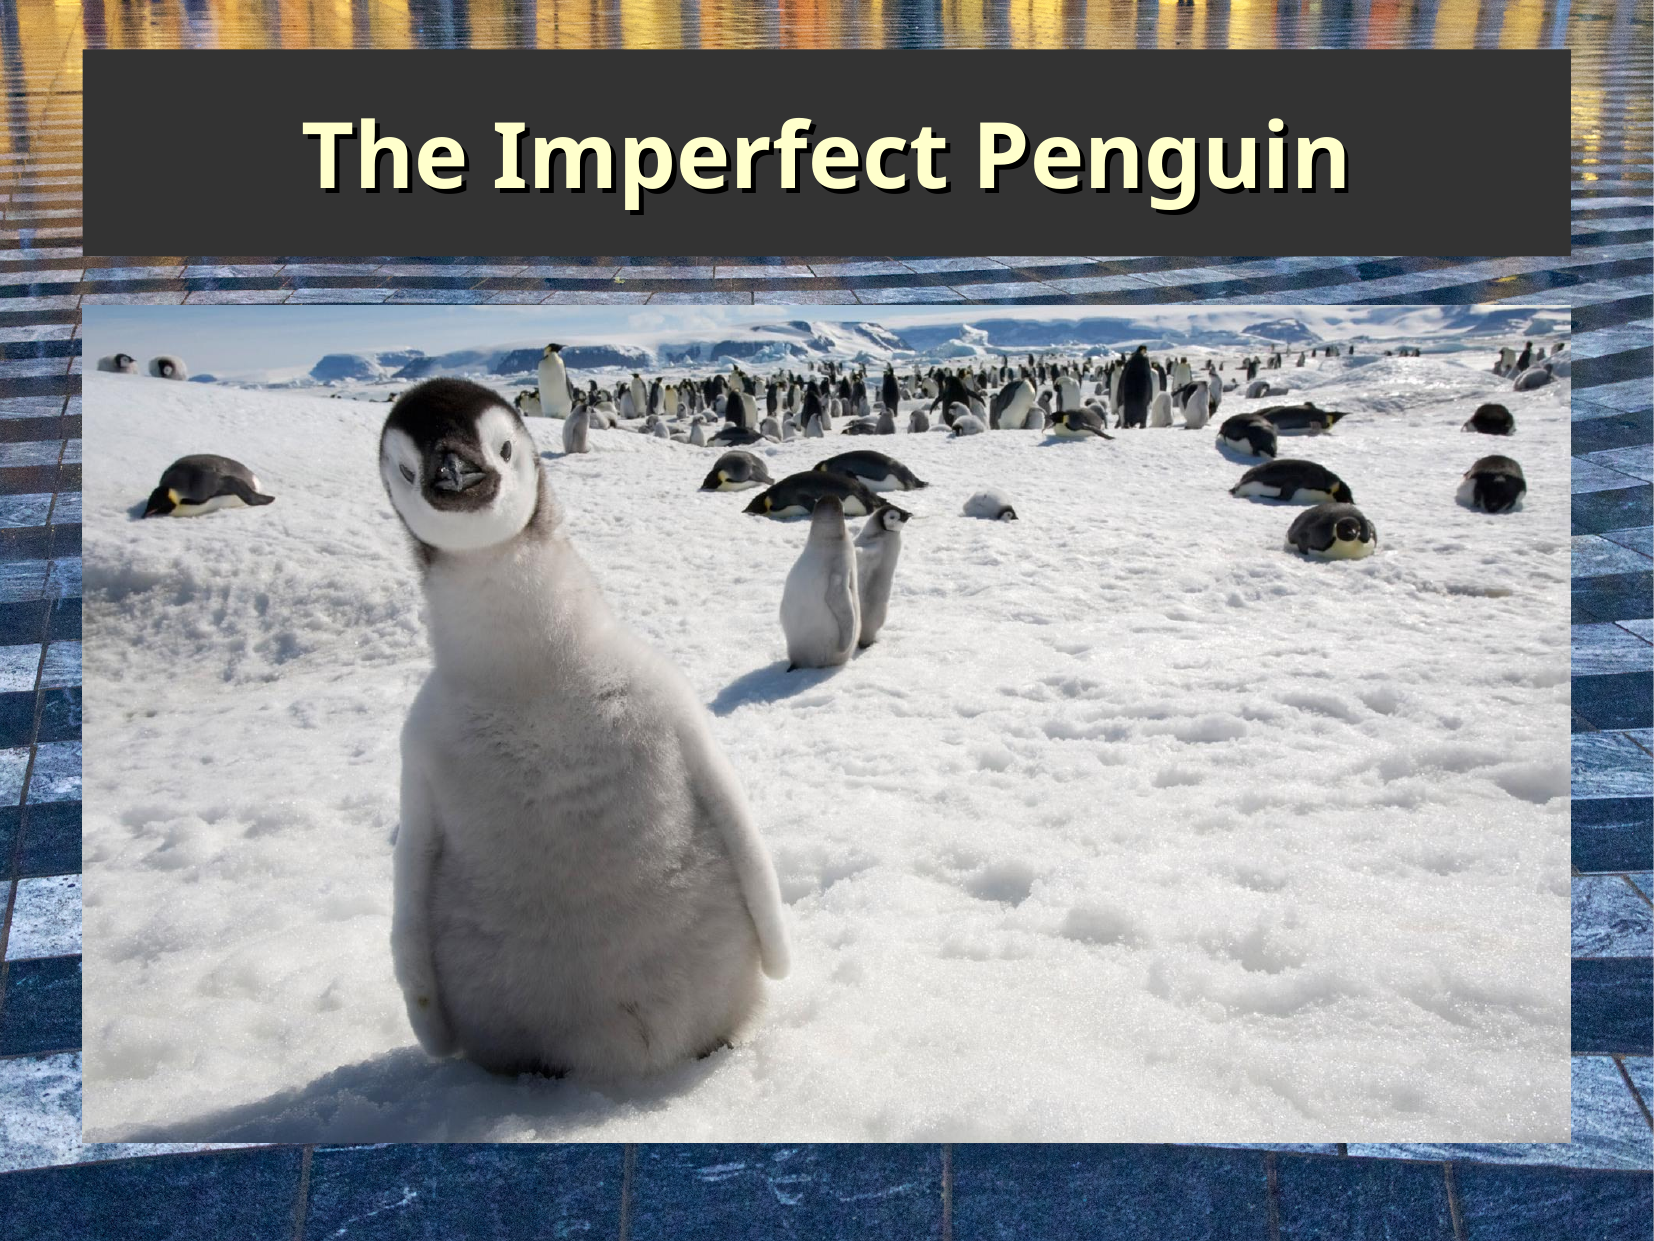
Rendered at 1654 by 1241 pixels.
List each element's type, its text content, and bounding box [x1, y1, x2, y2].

title The Imperfect Penguin [82, 49, 1571, 257]
picture [0, 0, 1654, 1241]
